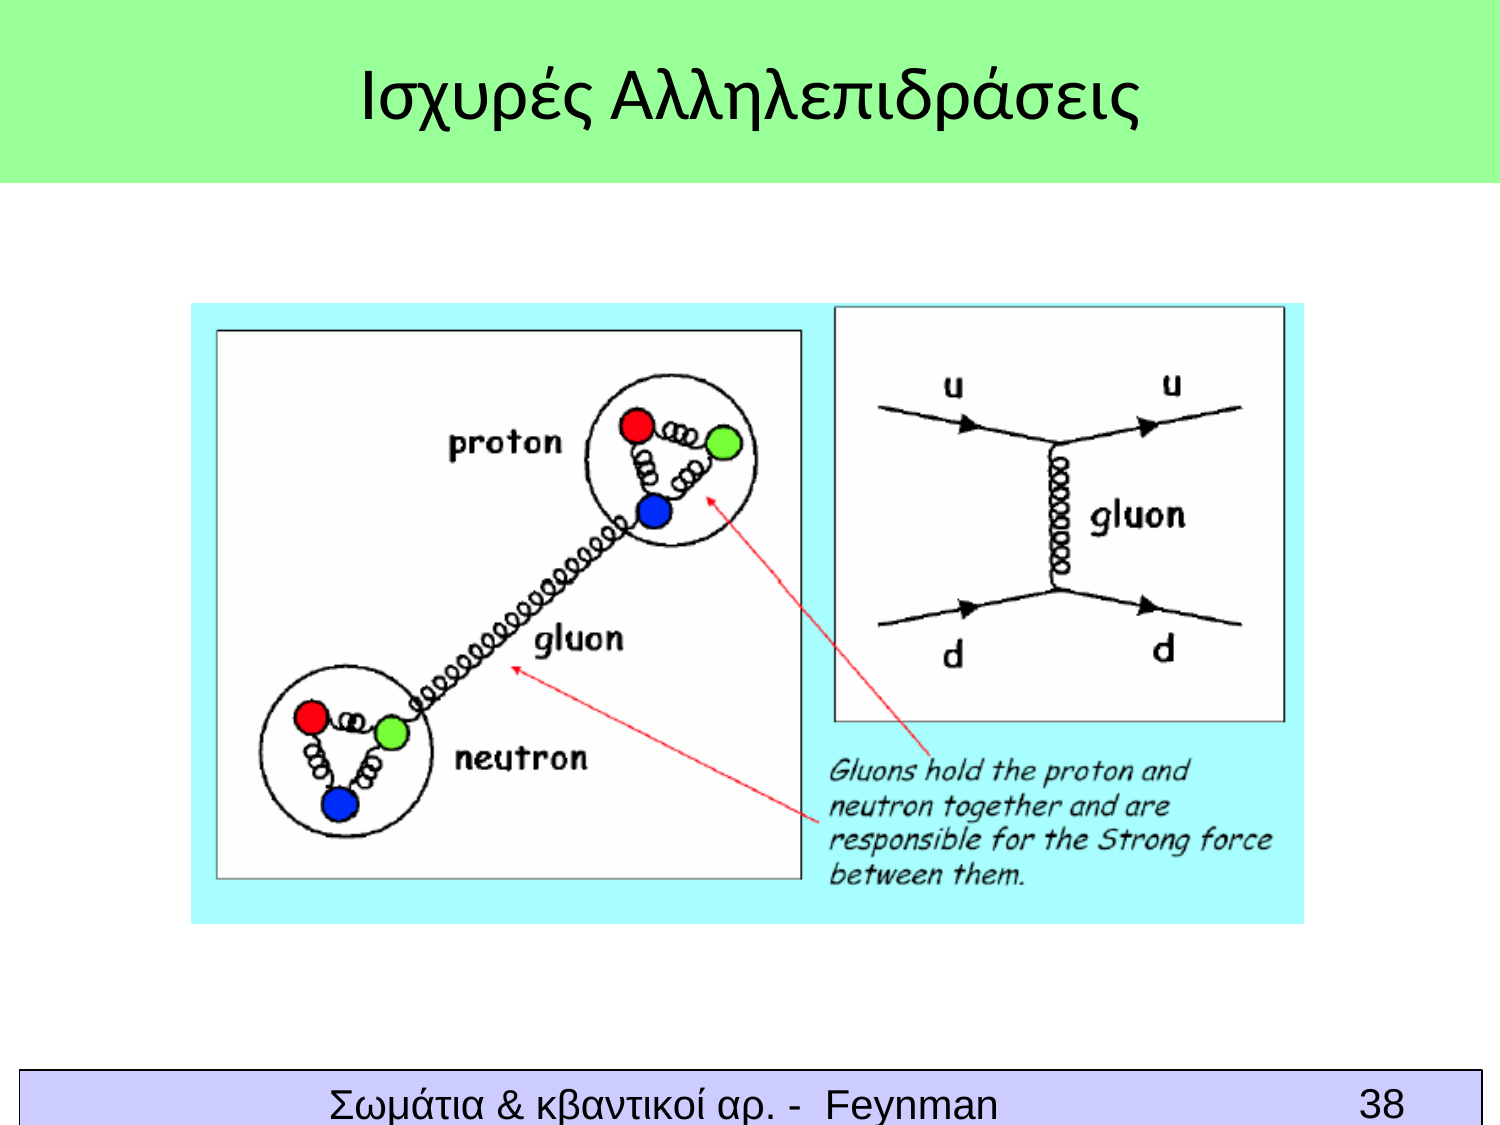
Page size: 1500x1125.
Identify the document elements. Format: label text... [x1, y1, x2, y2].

text_box Ισχυρές Αλληλεπιδράσεις [0, 0, 1500, 184]
picture [191, 303, 1304, 924]
